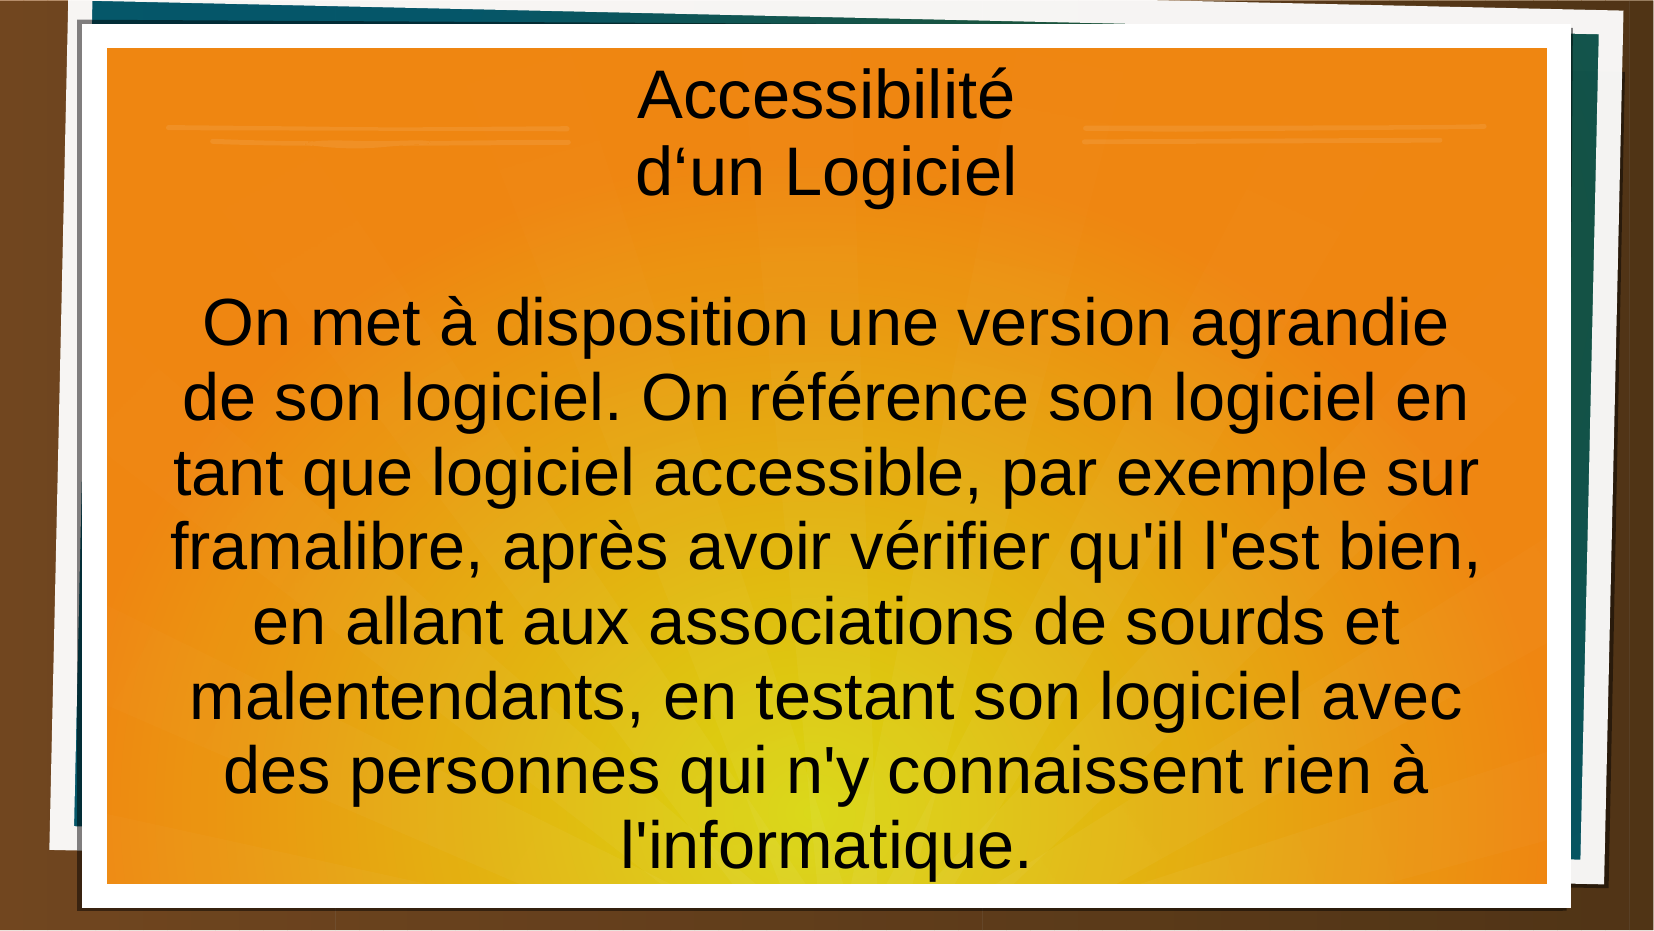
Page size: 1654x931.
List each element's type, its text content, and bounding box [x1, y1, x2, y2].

subtitle On met à disposition une version agrandie de son logiciel. On référence son logiciel en tant que logiciel accessible, par exemple sur framalibre, après avoir vérifier qu'il l'est bien, en allant aux associations de sourds et malentendants, en testant son logiciel avec des personnes qui n'y connaissent rien à l'informatique. [162, 224, 1492, 931]
title Accessibilité d‘un Logiciel [566, 56, 1087, 210]
